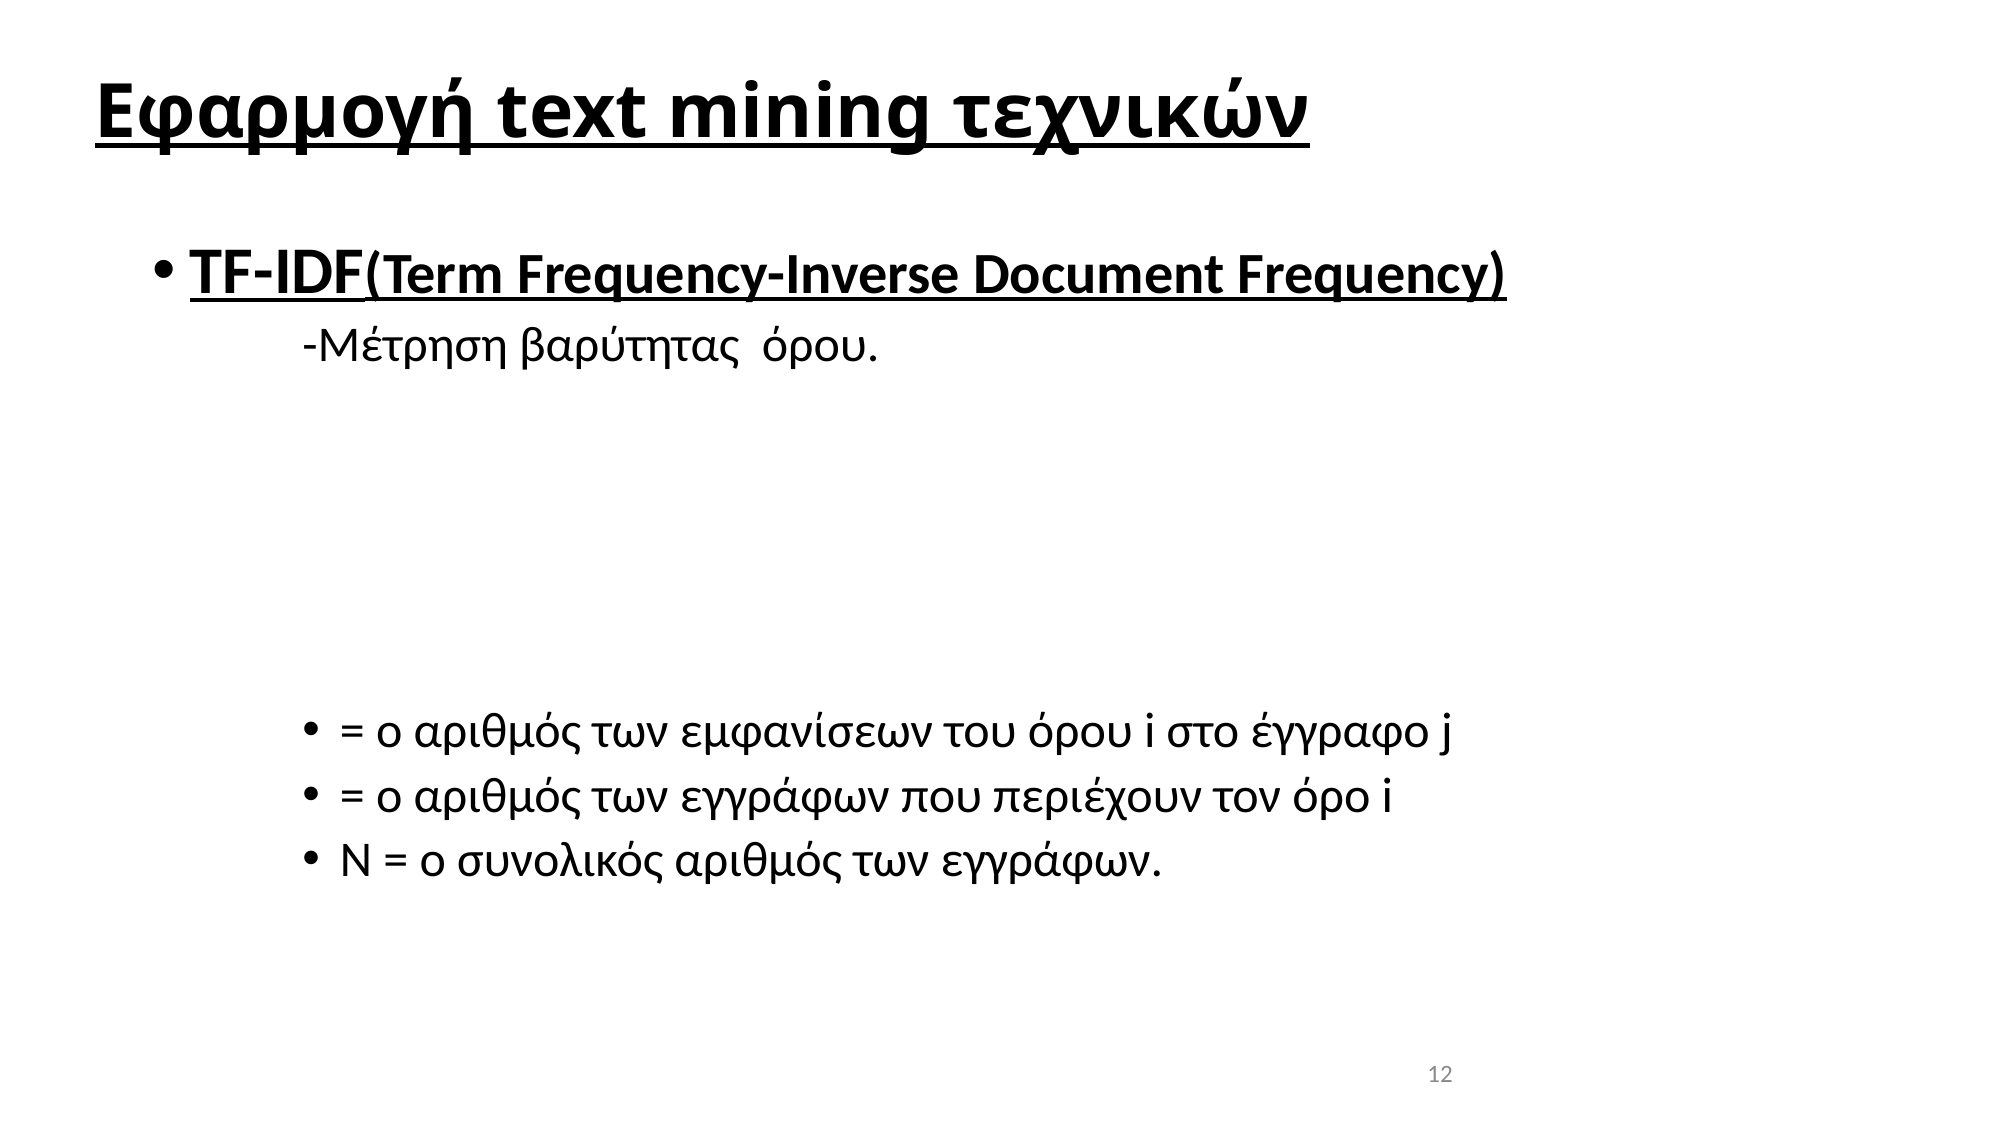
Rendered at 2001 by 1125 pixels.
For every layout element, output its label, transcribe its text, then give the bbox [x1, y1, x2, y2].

title Εφαρμογή text mining τεχνικών [79, 55, 1805, 171]
text_box [1412, 1042, 1863, 1103]
list TF-IDF(Term Frequency-Inverse Document Frequency) -Μέτρηση βαρύτητας όρου. = ο αριθμός των εμφανίσεων του όρου i στο έγγραφο j = ο αριθμός των εγγράφων που περιέχουν τον όρο i N = ο συνολικός αριθμός των εγγράφων. [137, 228, 1863, 1014]
